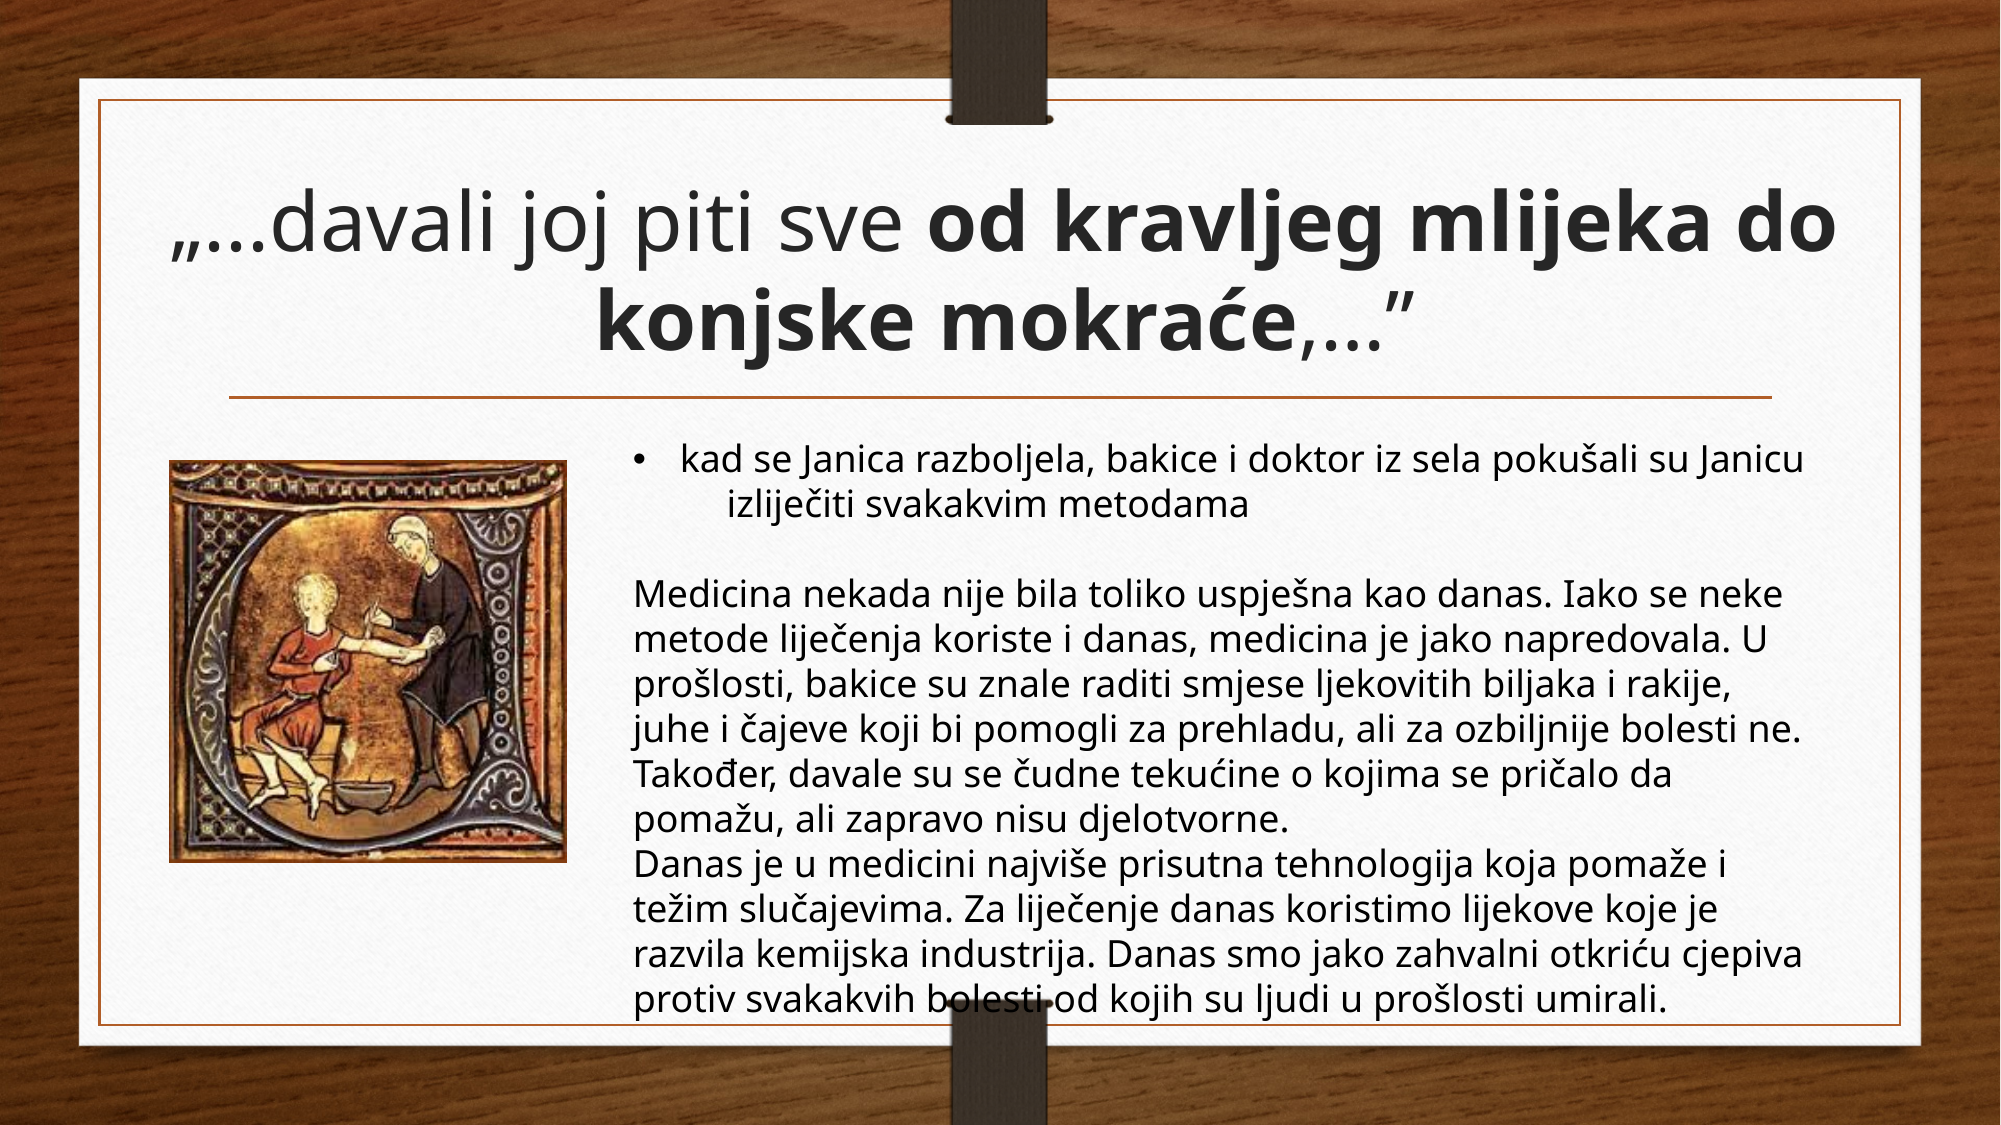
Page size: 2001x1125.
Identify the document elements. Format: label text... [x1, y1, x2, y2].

title „...davali joj piti sve od kravljeg mlijeka do konjske mokraće,…” [108, 161, 1901, 376]
picture [169, 460, 567, 863]
text_box kad se Janica razboljela, bakice i doktor iz sela pokušali su Janicu izliječiti svakakvim metodama Medicina nekada nije bila toliko uspješna kao danas. Iako se neke metode liječenja koriste i danas, medicina je jako napredovala. U prošlosti, bakice su znale raditi smjese ljekovitih biljaka i rakije, juhe i čajeve koji bi pomogli za prehladu, ali za ozbiljnije bolesti ne. Također, davale su se čudne tekućine o kojima se pričalo da pomažu, ali zapravo nisu djelotvorne. Danas je u medicini najviše prisutna tehnologija koja pomaže i težim slučajevima. Za liječenje danas koristimo lijekove koje je razvila kemijska industrija. Danas smo jako zahvalni otkriću cjepiva protiv svakakvih bolesti od kojih su ljudi u prošlosti umirali. [617, 427, 1831, 943]
